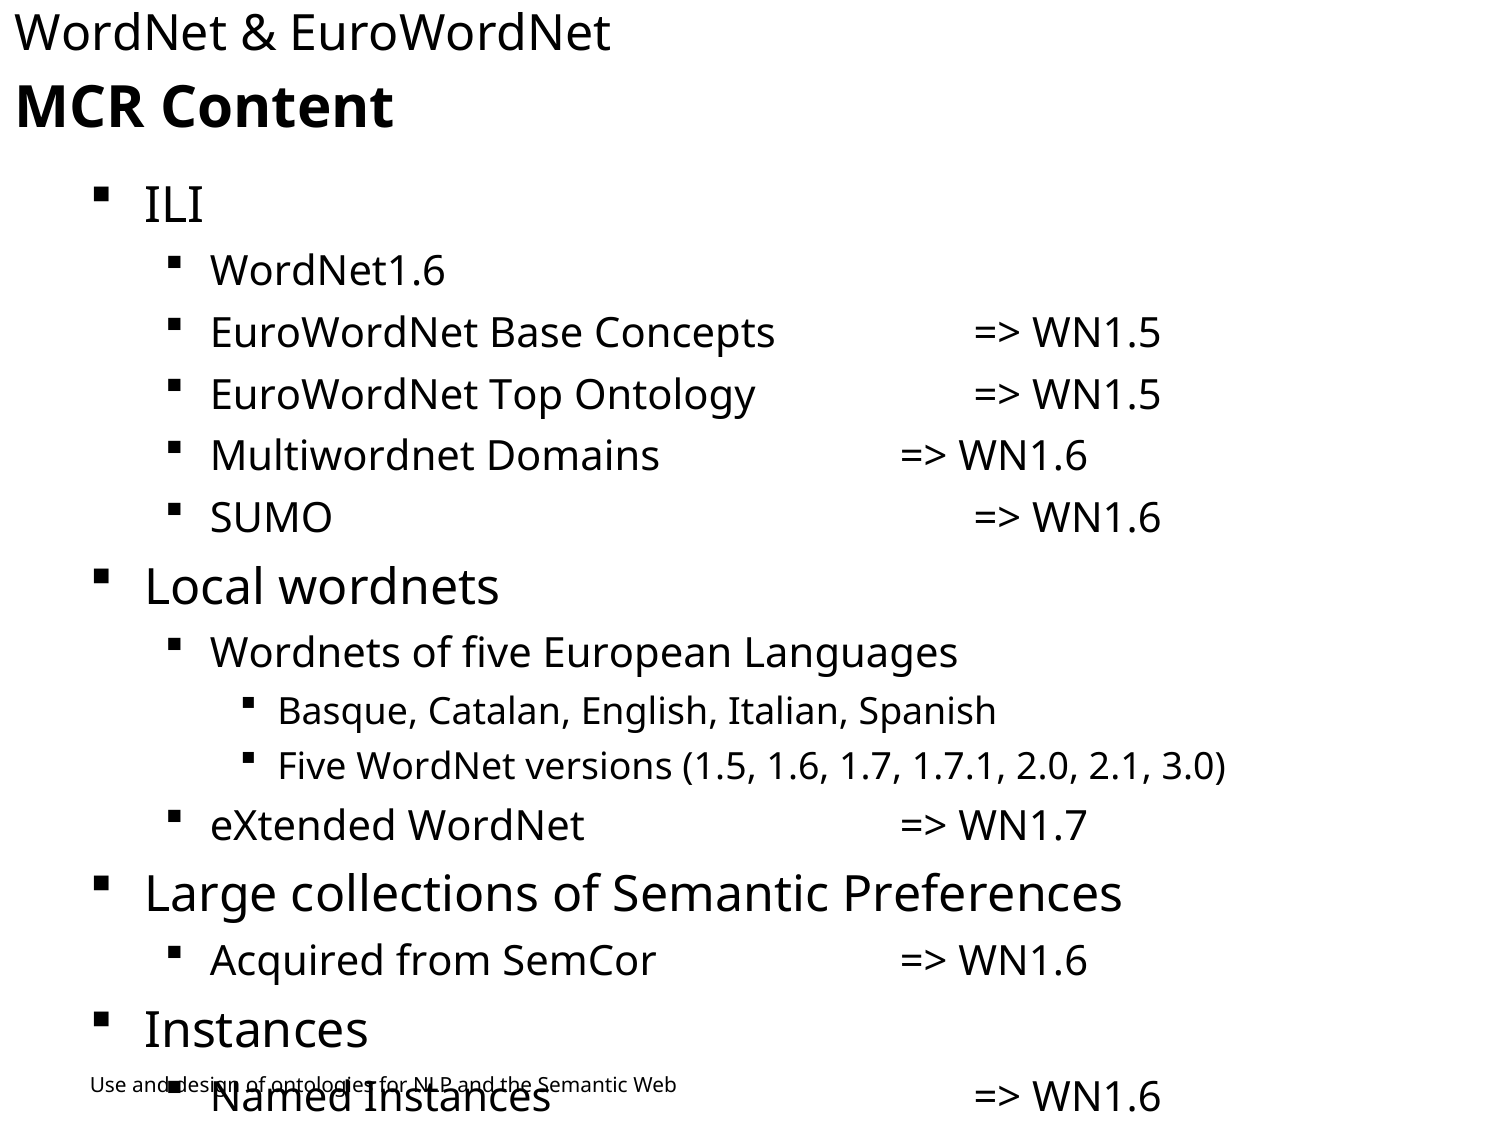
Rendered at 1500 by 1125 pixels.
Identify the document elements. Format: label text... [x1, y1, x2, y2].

list ILI WordNet1.6 EuroWordNet Base Concepts => WN1.5 EuroWordNet Top Ontology => WN1.5 Multiwordnet Domains => WN1.6 SUMO => WN1.6 Local wordnets Wordnets of five European Languages Basque, Catalan, English, Italian, Spanish Five WordNet versions (1.5, 1.6, 1.7, 1.7.1, 2.0, 2.1, 3.0) eXtended WordNet => WN1.7 Large collections of Semantic Preferences Acquired from SemCor => WN1.6 Instances Named Instances => WN1.6 [75, 165, 1438, 1088]
title WordNet & EuroWordNet MCR Content [0, 0, 1500, 142]
